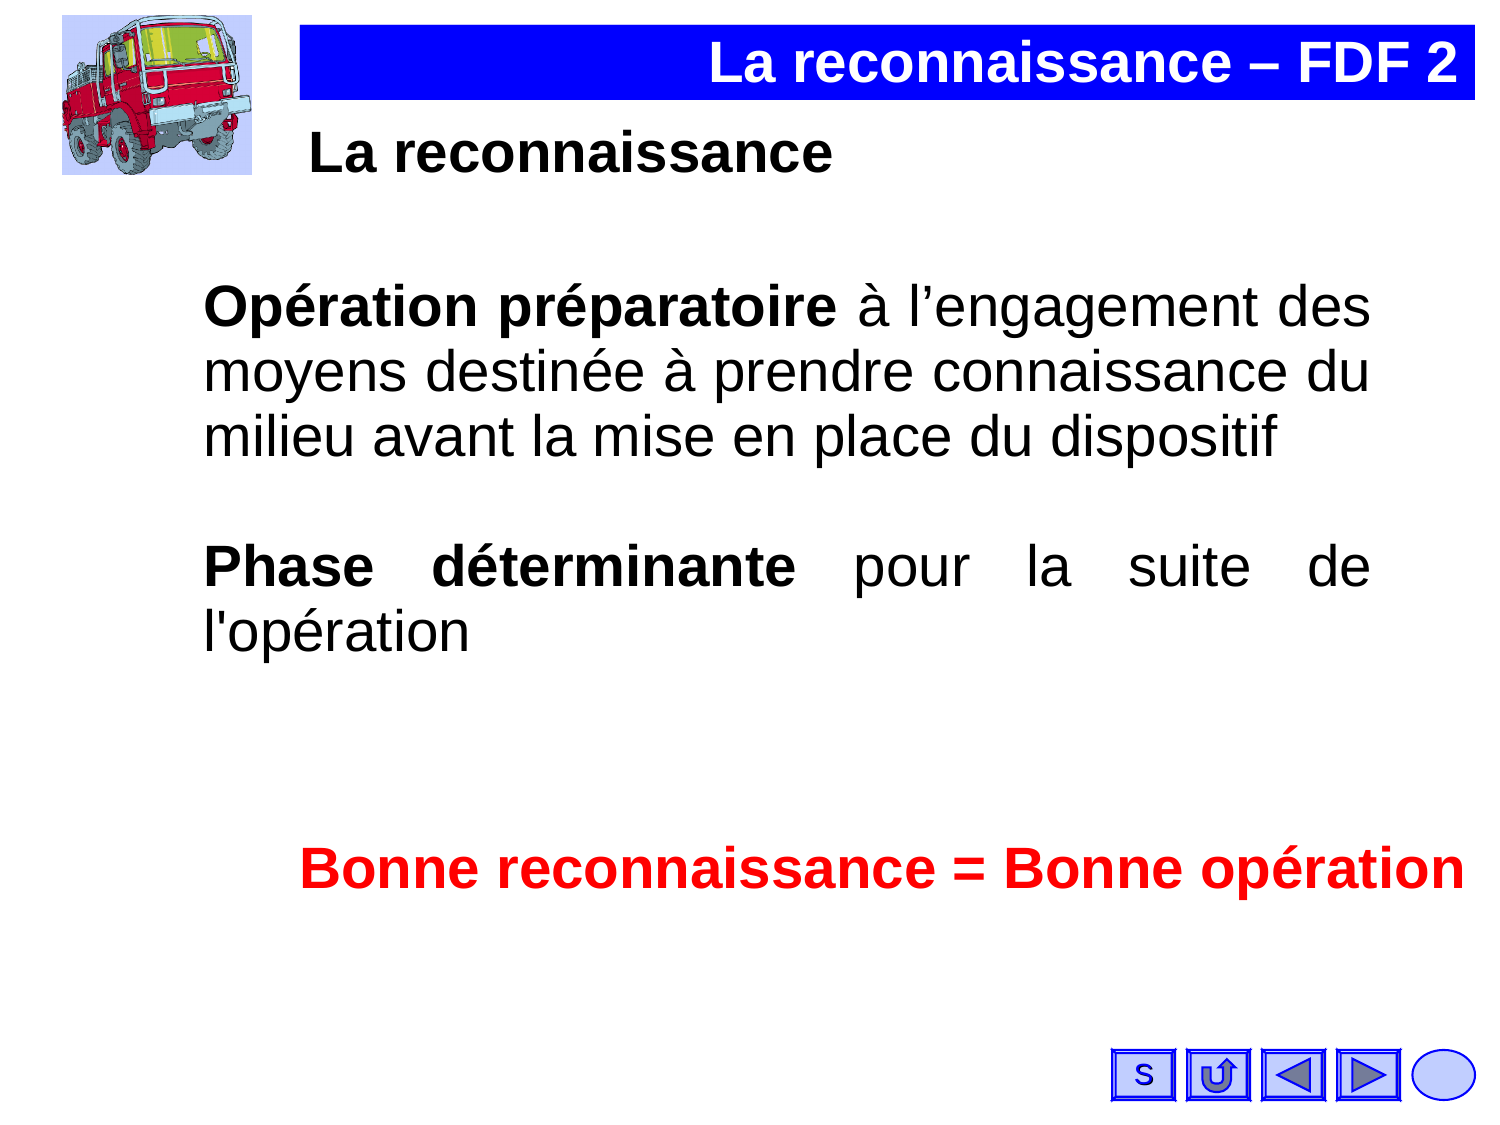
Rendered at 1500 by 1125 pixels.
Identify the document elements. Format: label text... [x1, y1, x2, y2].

text_box [1412, 1049, 1476, 1101]
text_box La reconnaissance [293, 112, 850, 193]
text_box Bonne reconnaissance = Bonne opération [265, 833, 1500, 928]
text_box Opération préparatoire à l’engagement des moyens destinée à prendre connaissance du milieu avant la mise en place du dispositif Phase déterminante pour la suite de l'opération [188, 265, 1388, 672]
text_box La reconnaissance – FDF 2 [299, 24, 1475, 100]
